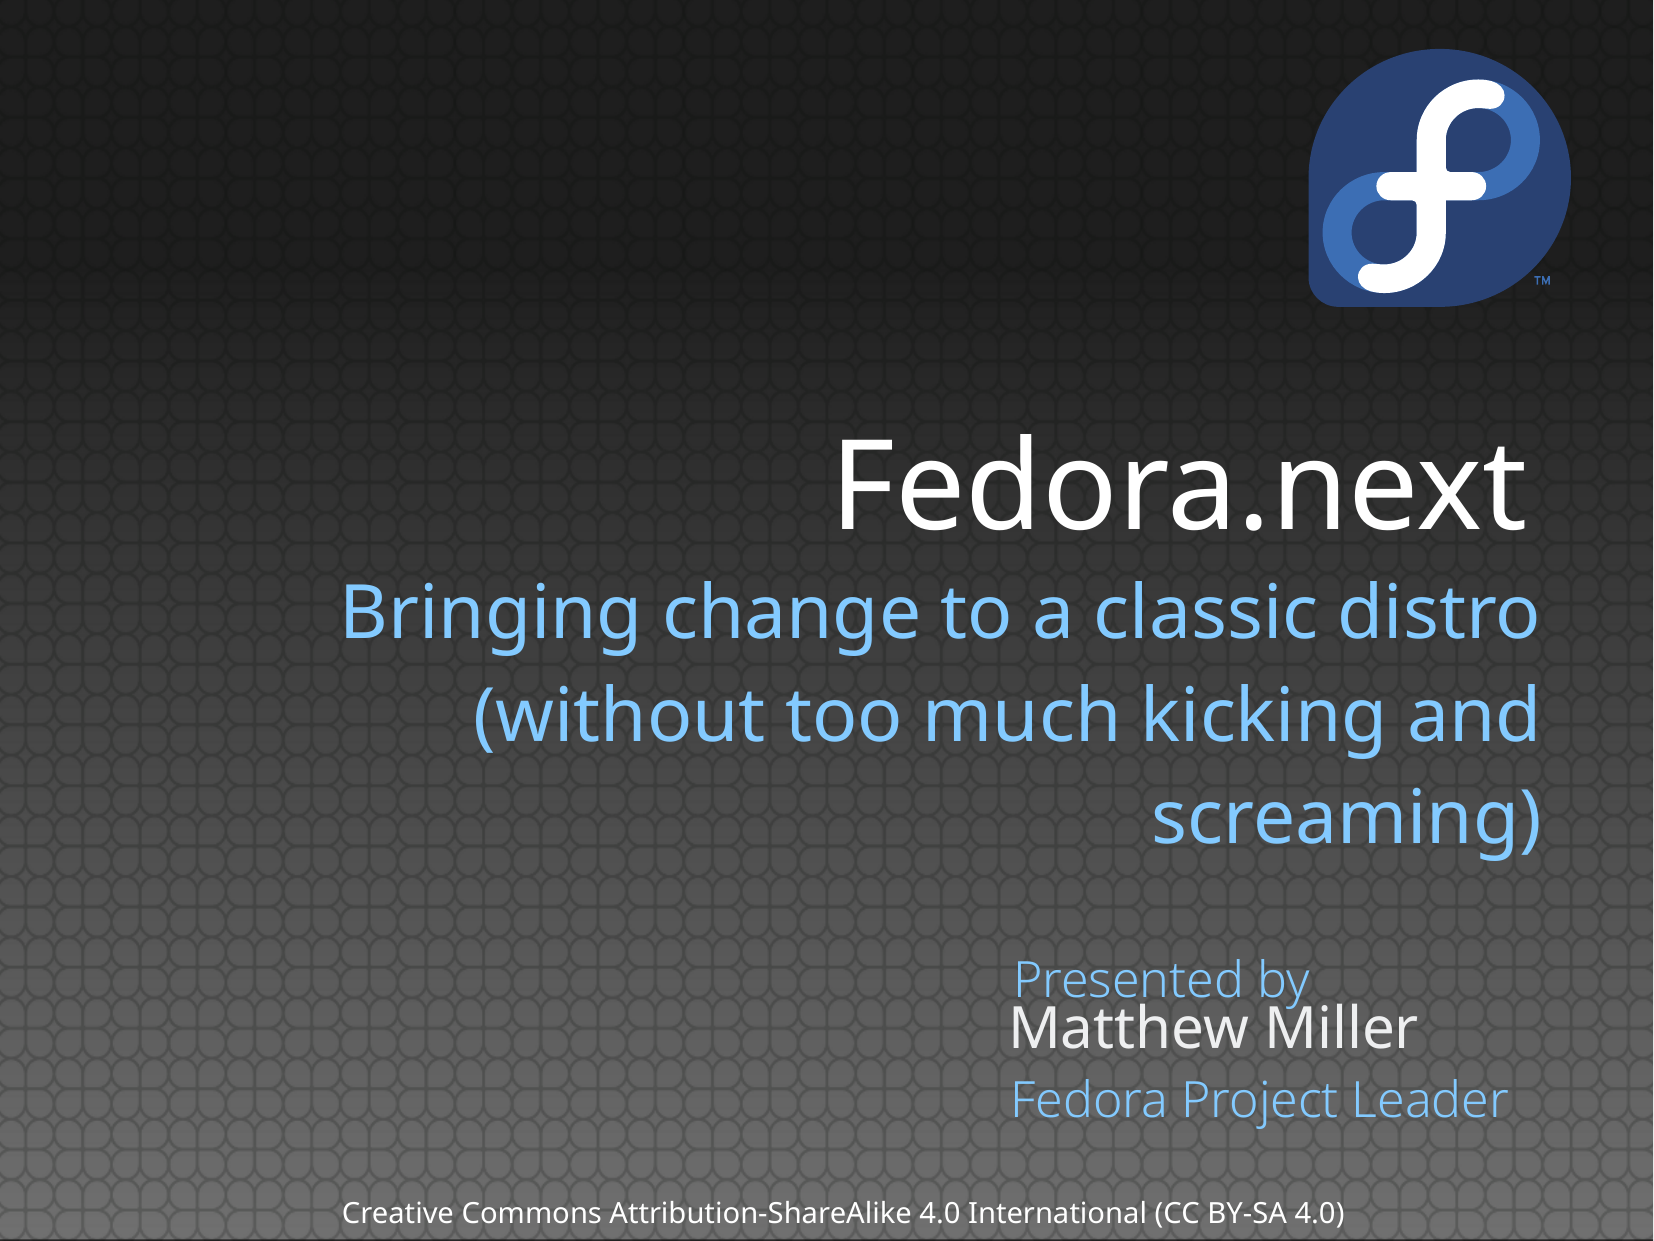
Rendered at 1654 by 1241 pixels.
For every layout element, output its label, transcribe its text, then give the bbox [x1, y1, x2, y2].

text_box Fedora.next [106, 388, 1544, 708]
text_box Matthew Miller [993, 979, 1653, 1074]
text_box Creative Commons Attribution-ShareAlike 4.0 International (CC BY-SA 4.0) [329, 1145, 1358, 1241]
picture [0, 0, 1654, 1241]
text_box Fedora Project Leader [995, 1056, 1588, 1127]
subtitle Bringing change to a classic distro (without too much kicking and screaming) [92, 604, 1542, 923]
text_box Presented by [998, 936, 1374, 1003]
